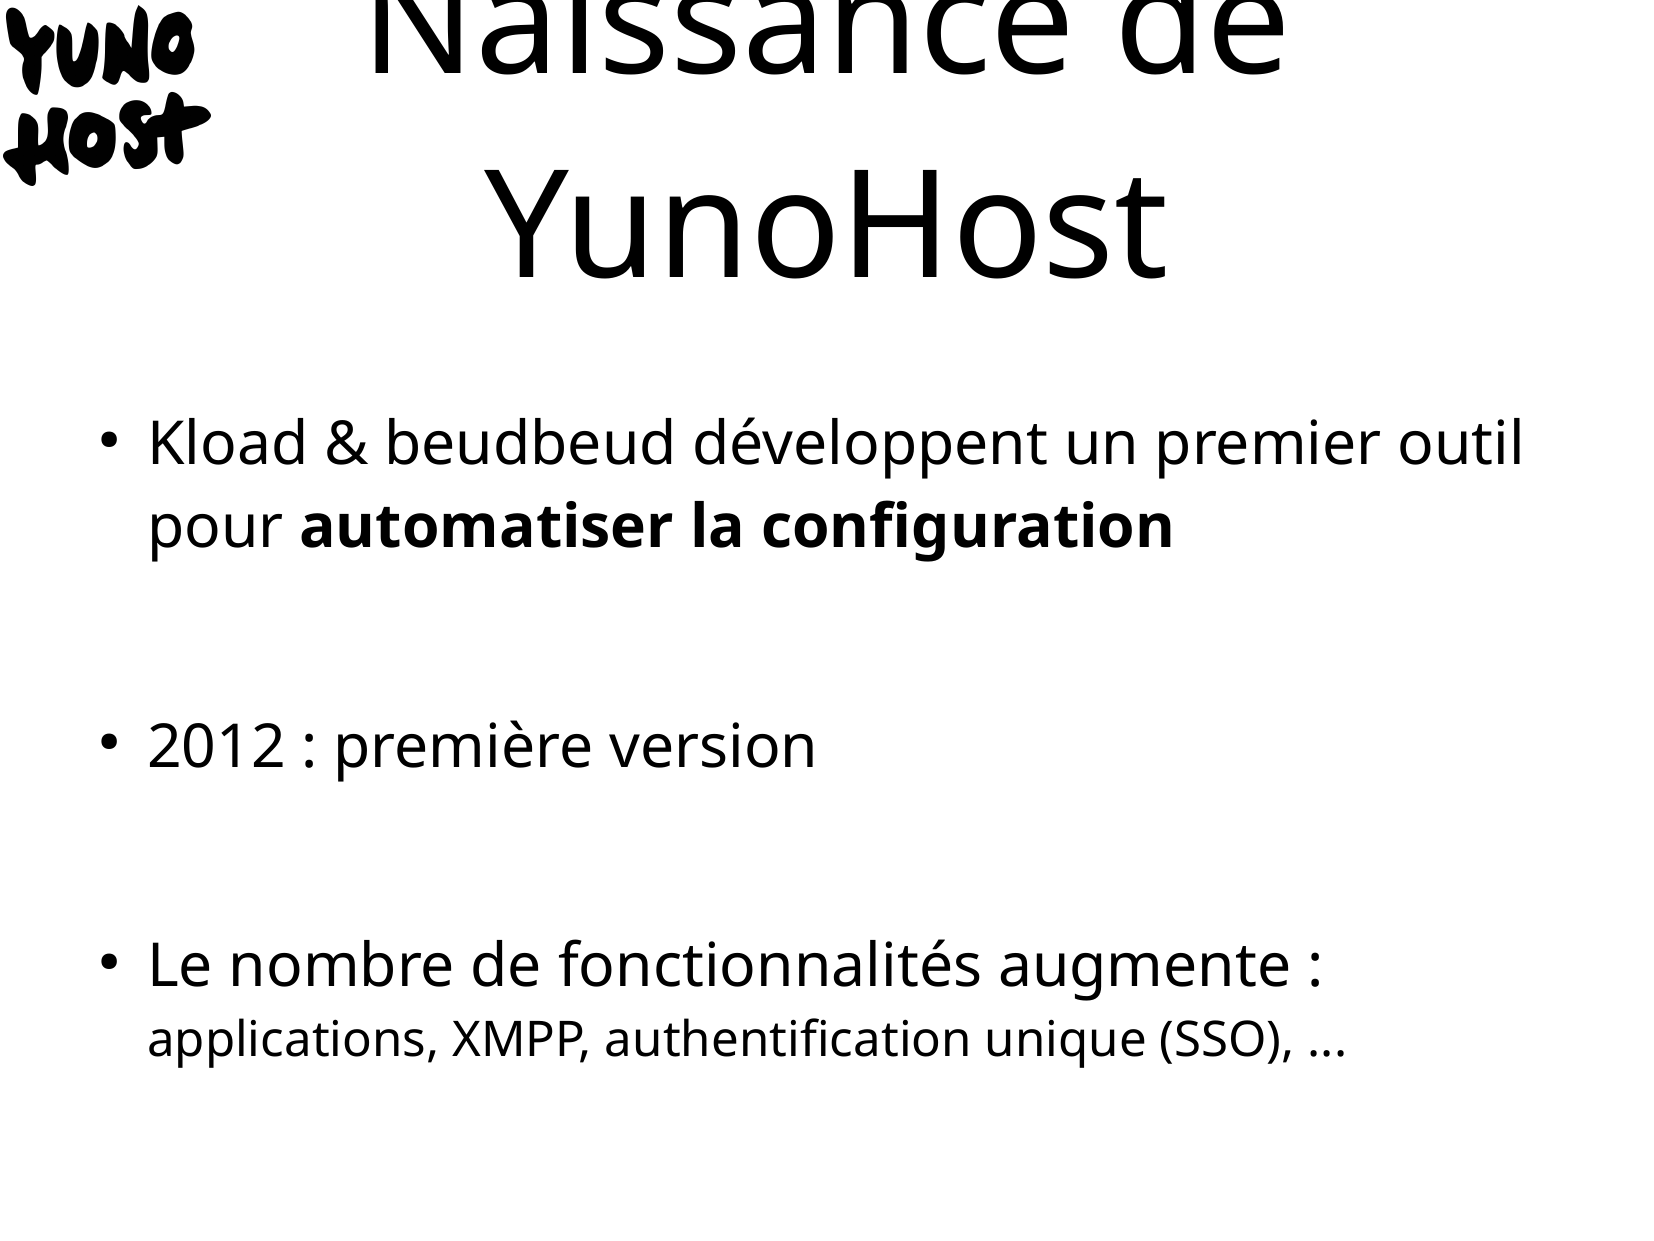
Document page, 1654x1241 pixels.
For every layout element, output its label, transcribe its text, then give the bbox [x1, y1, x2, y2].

picture [3, 5, 211, 186]
title Naissance de YunoHost [82, 13, 1571, 222]
list Kload & beudbeud développent un premier outil pour automatiser la configuration 2012 : première version Le nombre de fonctionnalités augmente : applications, XMPP, authentification unique (SSO), ... [82, 290, 1571, 1084]
